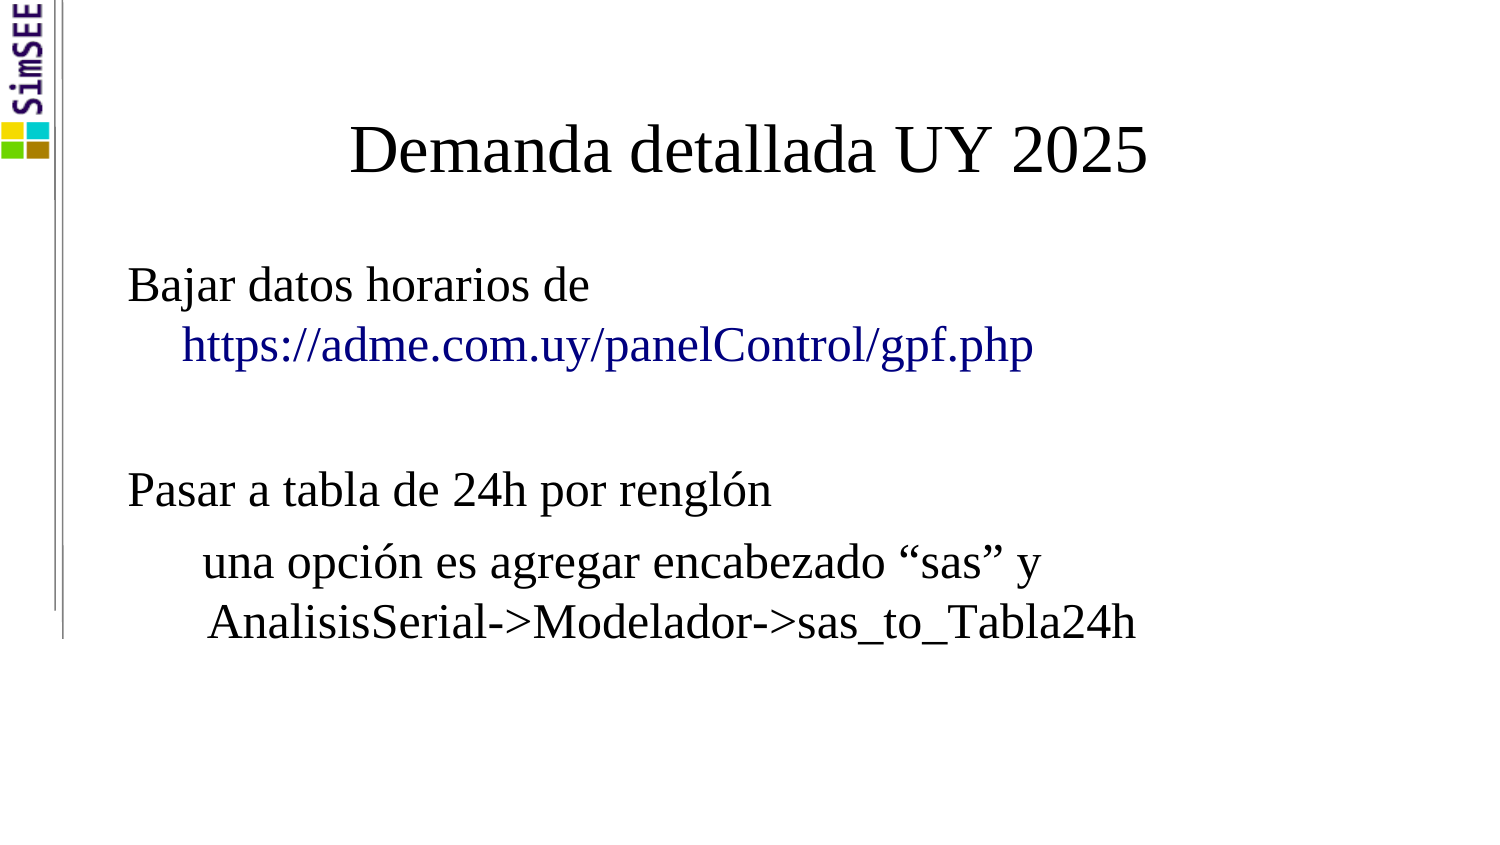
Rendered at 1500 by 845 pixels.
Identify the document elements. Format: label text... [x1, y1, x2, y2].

picture [0, 3, 52, 116]
title Demanda detallada UY 2025 [112, 75, 1388, 216]
list Bajar datos horarios de https://adme.com.uy/panelControl/gpf.php Pasar a tabla de 24h por renglón una opción es agregar encabezado “sas” y AnalisisSerial->Modelador->sas_to_Tabla24h [112, 243, 1388, 751]
picture [0, 121, 51, 160]
